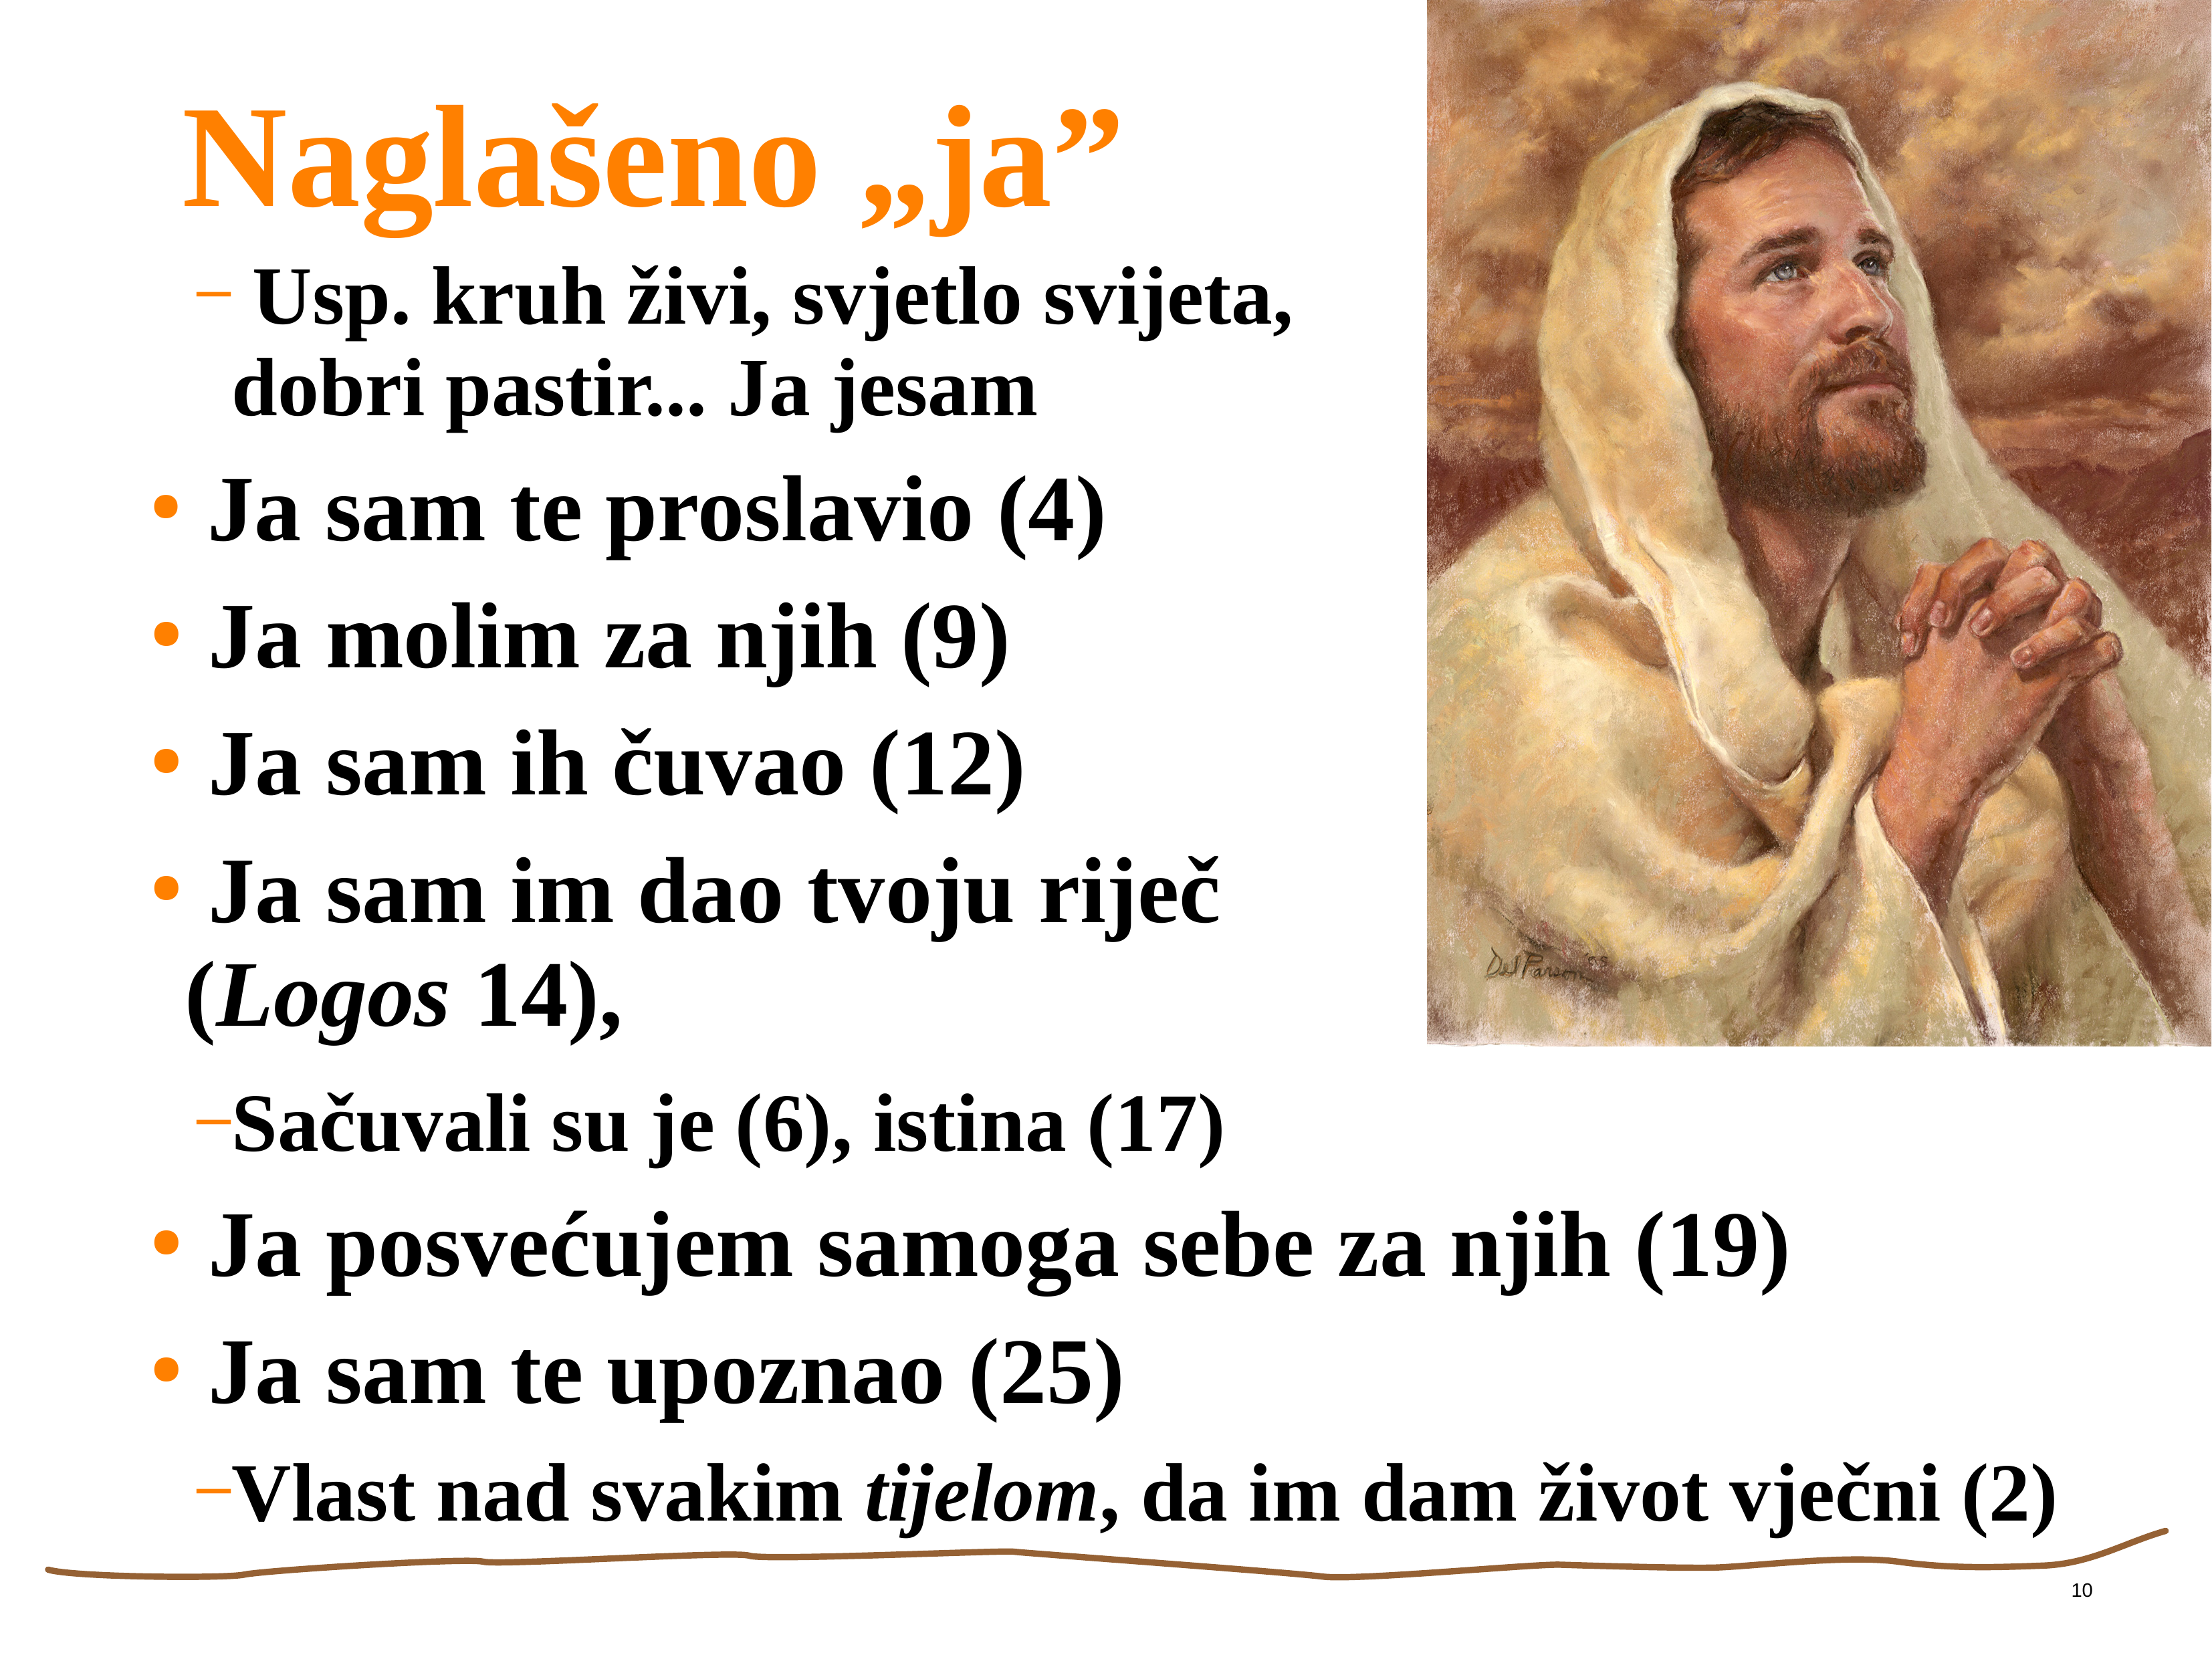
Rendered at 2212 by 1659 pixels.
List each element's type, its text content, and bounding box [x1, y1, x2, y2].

title Naglašeno „ja” [118, 51, 1427, 238]
list Usp. kruh živi, svjetlo svijeta, dobri pastir... Ja jesam Ja sam te proslavio (4) Ja molim za njih (9) Ja sam ih čuvao (12) Ja sam im dao tvoju riječ (Logos 14), Sačuvali su je (6), istina (17) Ja posvećujem samoga sebe za njih (19) Ja sam te upoznao (25) Vlast nad svakim tijelom, da im dam život vječni (2) [138, 250, 2173, 1541]
picture [1427, 0, 2212, 1046]
